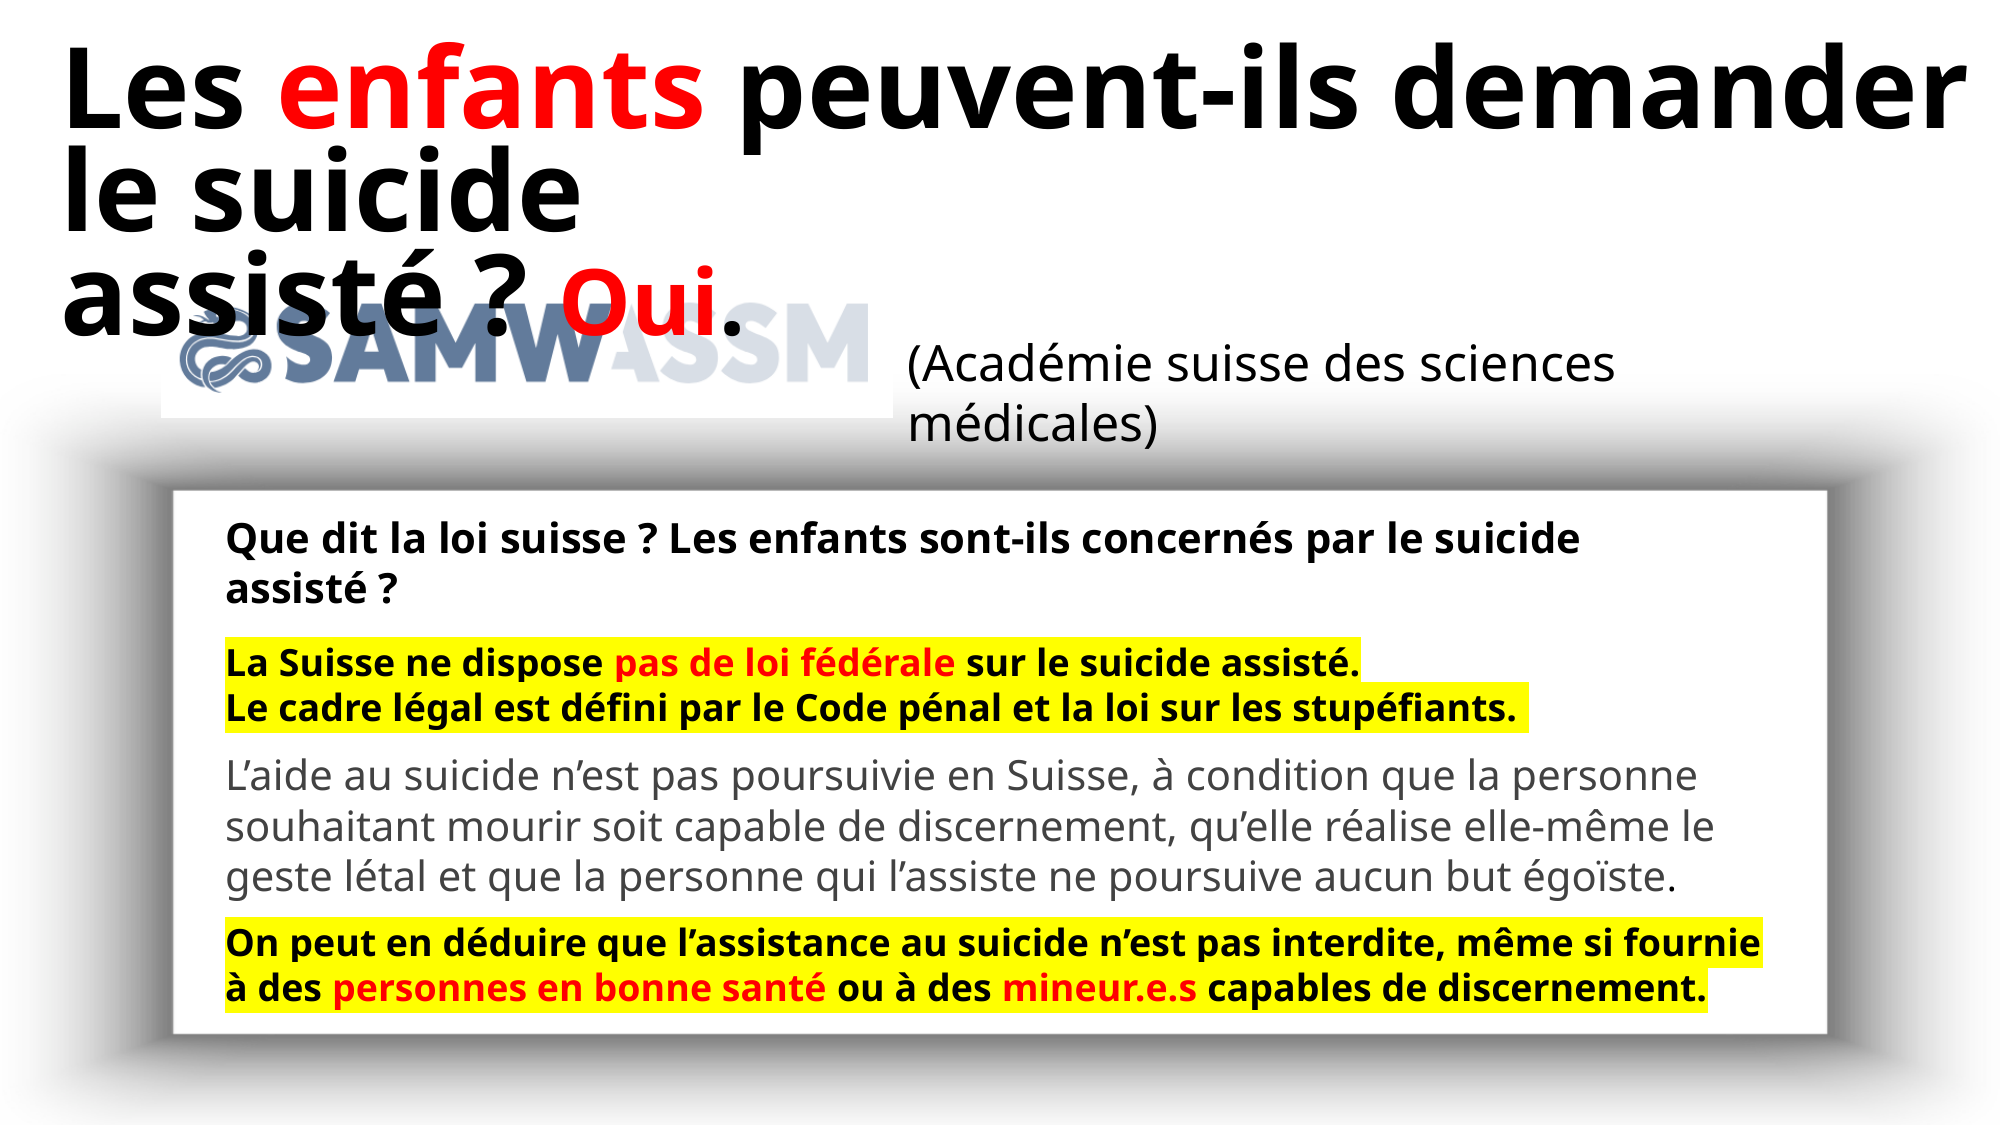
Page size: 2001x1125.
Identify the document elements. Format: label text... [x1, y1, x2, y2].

picture [578, 280, 611, 324]
text_box Que dit la loi suisse ? Les enfants sont-ils concernés par le suicide assisté ? La Suisse ne dispose pas de loi fédérale sur le suicide assisté. Le cadre légal est défini par le Code pénal et la loi sur les stupéfiants. L’aide au suicide n’est pas poursuivie en Suisse, à condition que la personne souhaitant mourir soit capable de discernement, qu’elle réalise elle-même le geste létal et que la personne qui l’assiste ne poursuive aucun but égoïste. On peut en déduire que l’assistance au suicide n’est pas interdite, même si fournie à des personnes en bonne santé ou à des mineur.e.s capables de discernement. [210, 504, 1790, 972]
text_box (Académie suisse des sciences médicales) [893, 323, 1771, 400]
picture [0, 270, 2000, 1125]
text_box Les enfants peuvent-ils demander le suicide assisté ? Oui. [45, 39, 2000, 270]
